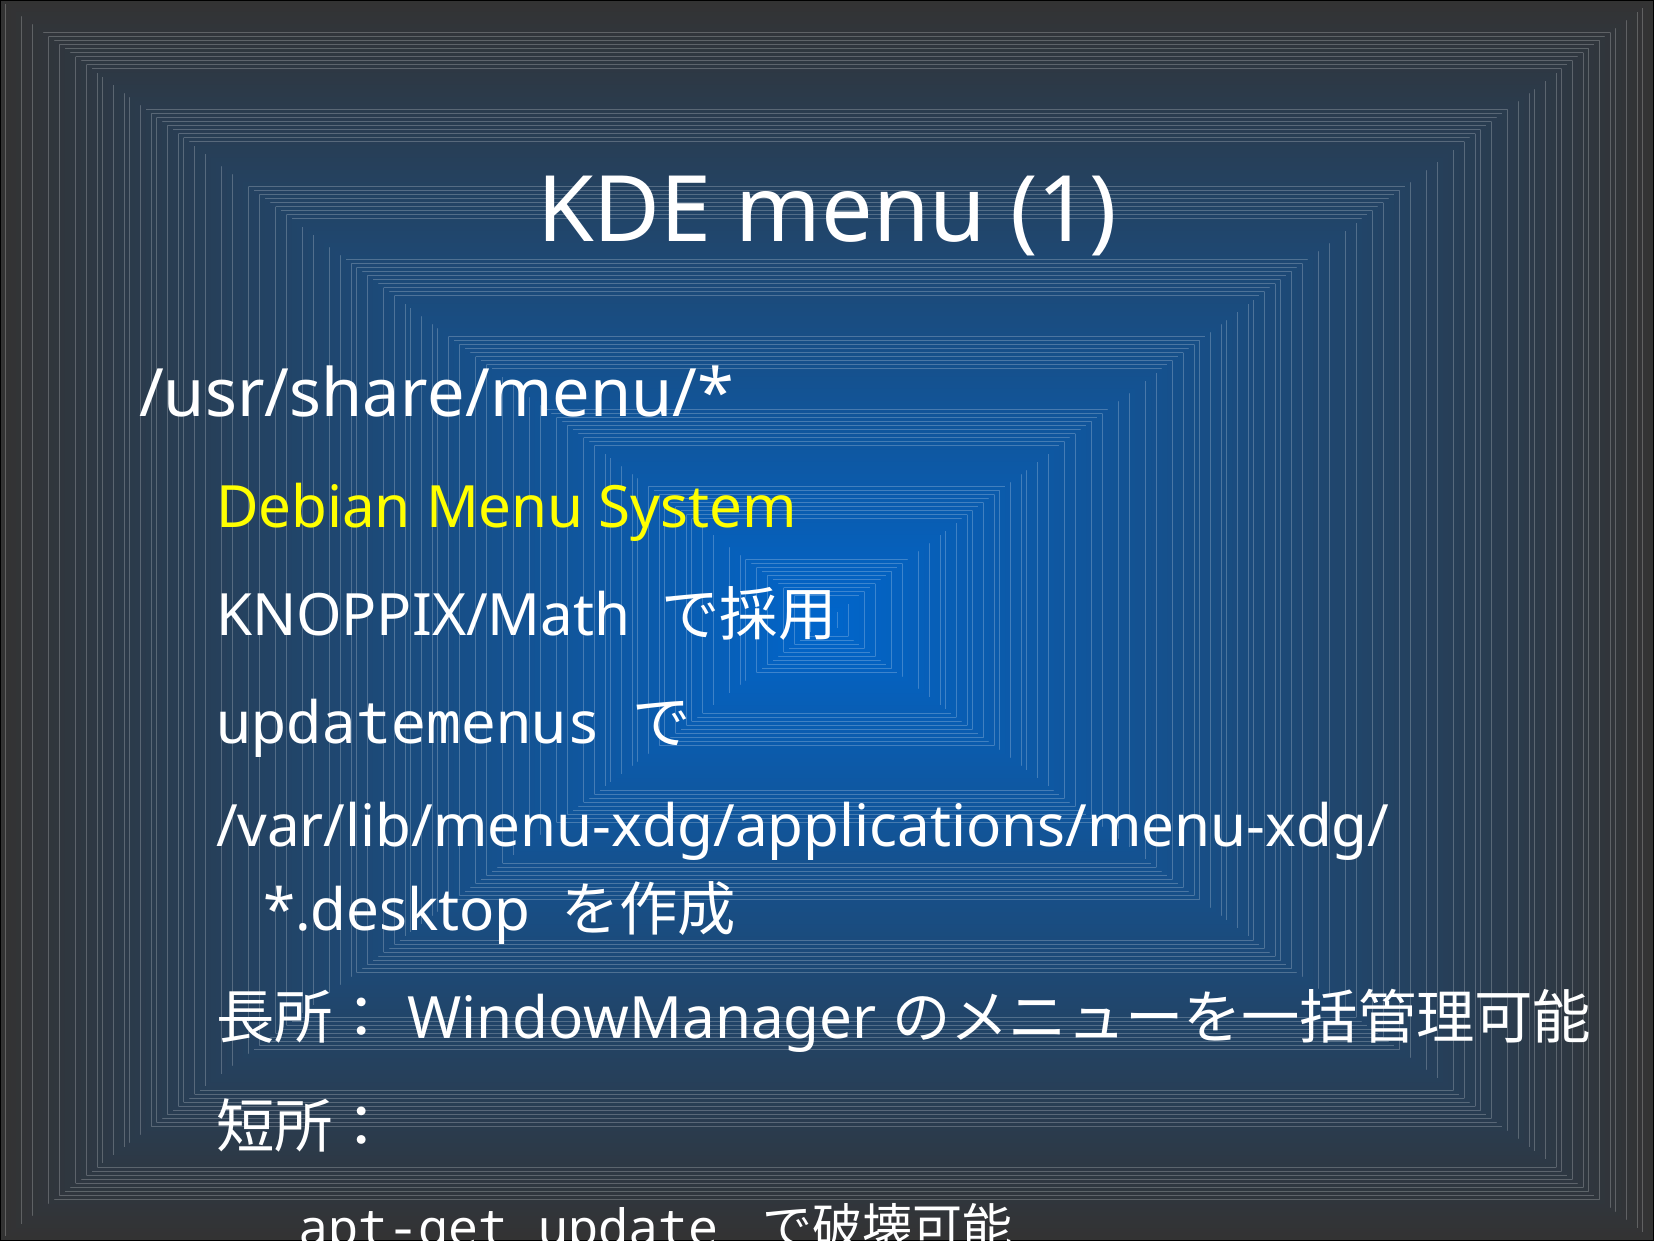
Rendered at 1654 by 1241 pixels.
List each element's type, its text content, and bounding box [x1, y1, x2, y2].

title KDE menu (1) [121, 102, 1534, 311]
list /usr/share/menu/* Debian Menu System KNOPPIX/Math で採用 updatemenus で /var/lib/menu-xdg/applications/menu-xdg/*.desktop を作成 長所：WindowManagerのメニューを一括管理可能 短所： apt-get update で破壊可能 Official Debian Package と衝突 /usr/share/applications/*.desktop と衝突？ [121, 344, 1605, 1232]
